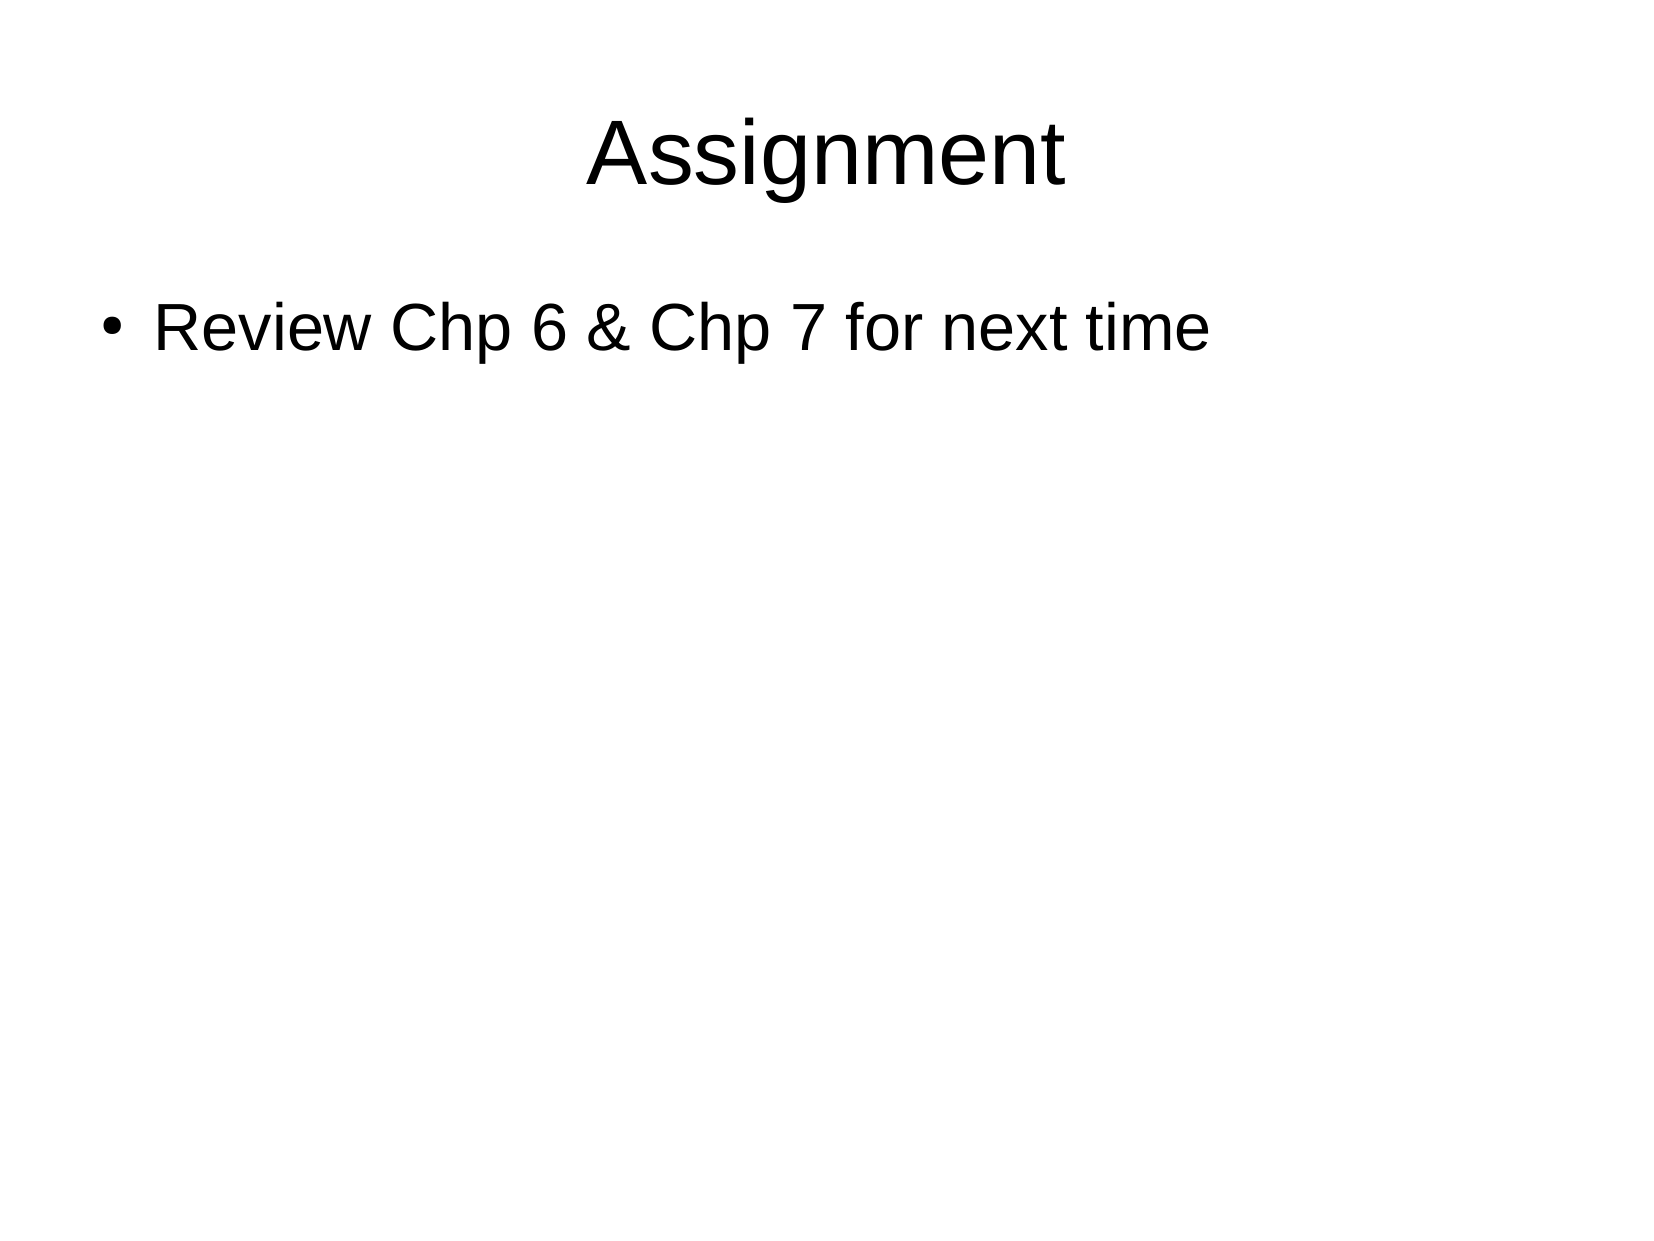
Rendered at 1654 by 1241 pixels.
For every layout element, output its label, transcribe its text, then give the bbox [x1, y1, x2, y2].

title Assignment [82, 56, 1571, 250]
list Review Chp 6 & Chp 7 for next time [82, 290, 1571, 1094]
